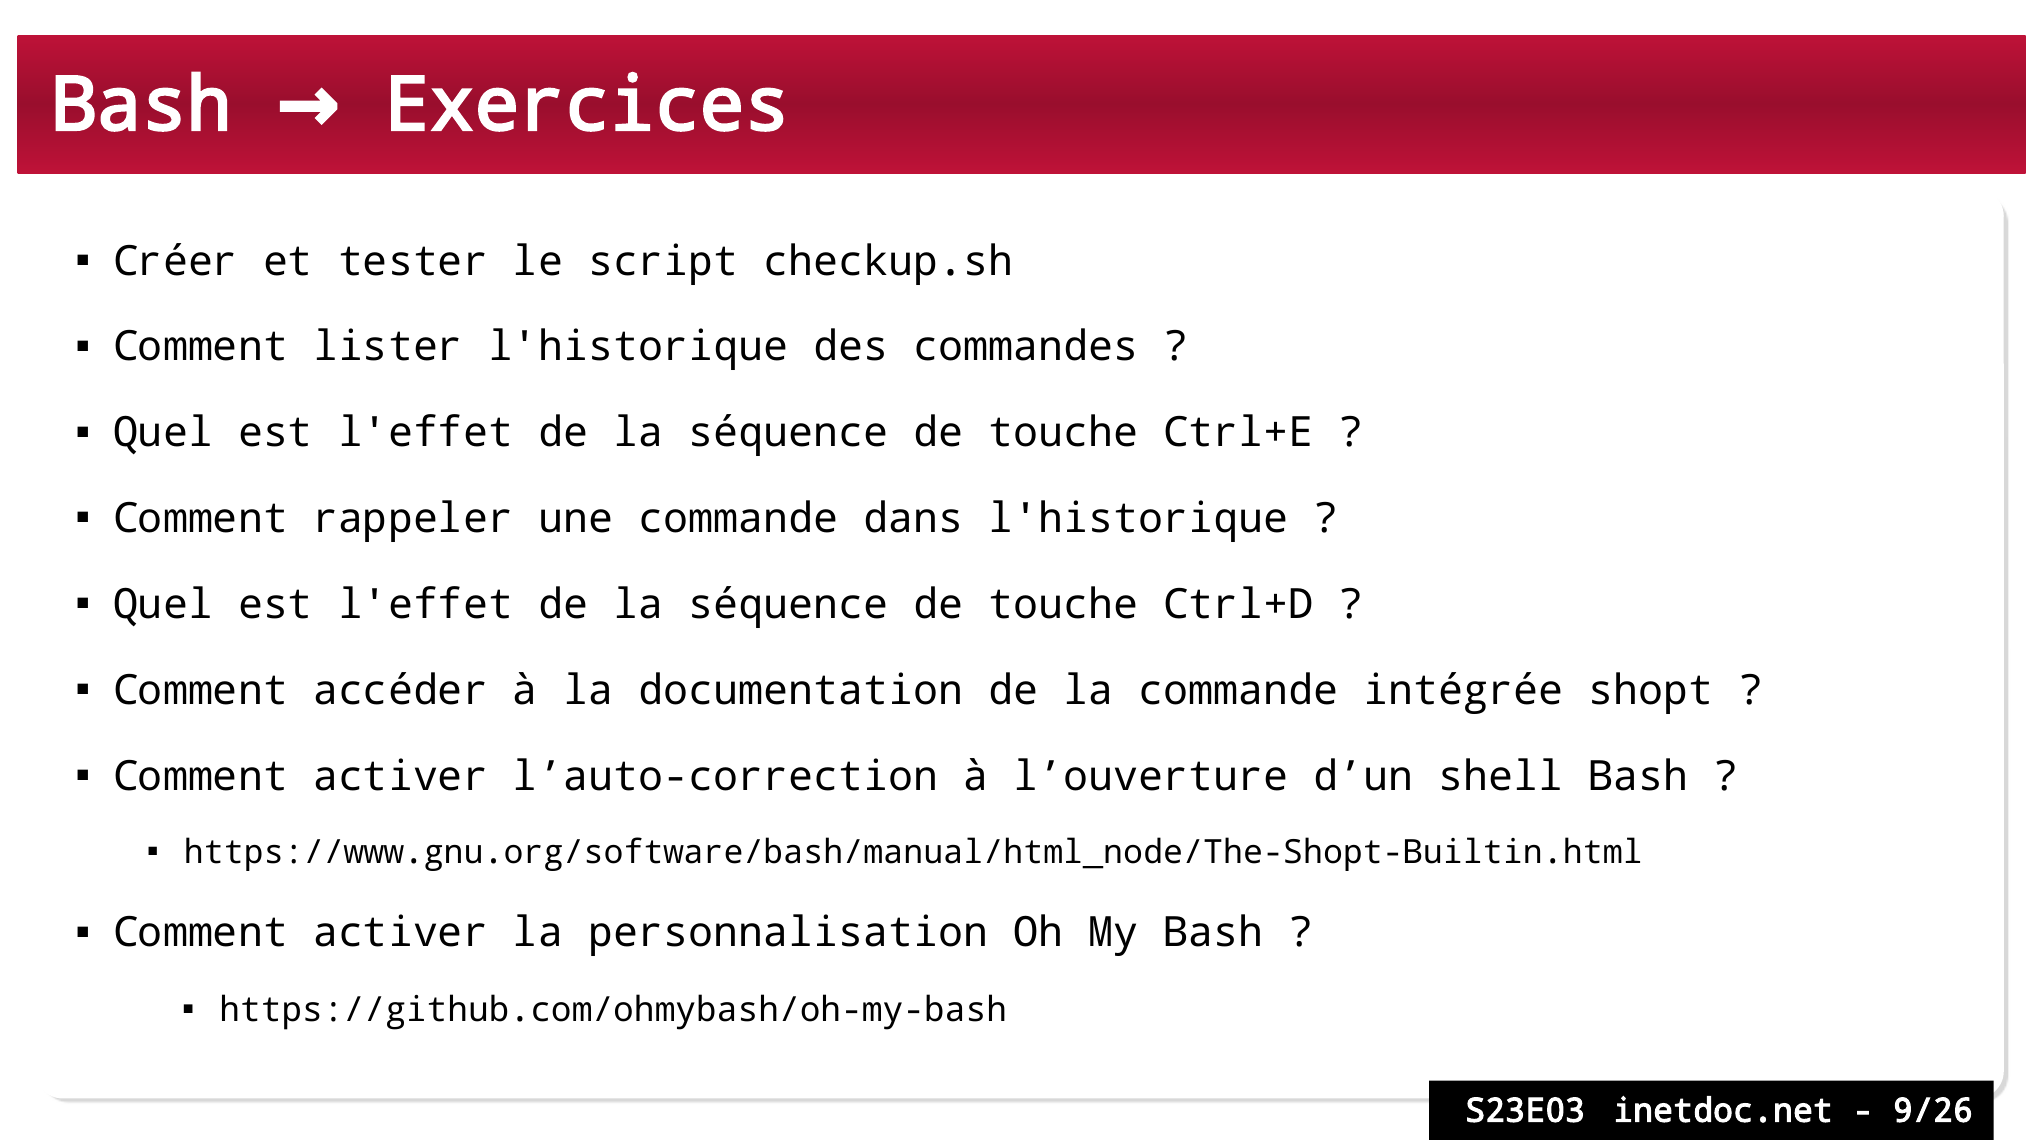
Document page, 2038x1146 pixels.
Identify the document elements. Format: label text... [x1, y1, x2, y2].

text_box Bash → Exercices [17, 35, 2026, 174]
text_box S23E03 inetdoc.net - <numéro>/26 [1429, 1080, 1994, 1140]
text_box Créer et tester le script checkup.sh Comment lister l'historique des commandes ? Quel est l'effet de la séquence de touche Ctrl+E ? Comment rappeler une commande dans l'historique ? Quel est l'effet de la séquence de touche Ctrl+D ? Comment accéder à la documentation de la commande intégrée shopt ? Comment activer l’auto-correction à l’ouverture d’un shell Bash ? https://www.gnu.org/software/bash/manual/html_node/The-Shopt-Builtin.html Comment activer la personnalisation Oh My Bash ? https://github.com/ohmybash/oh-my-bash [35, 188, 2004, 1099]
